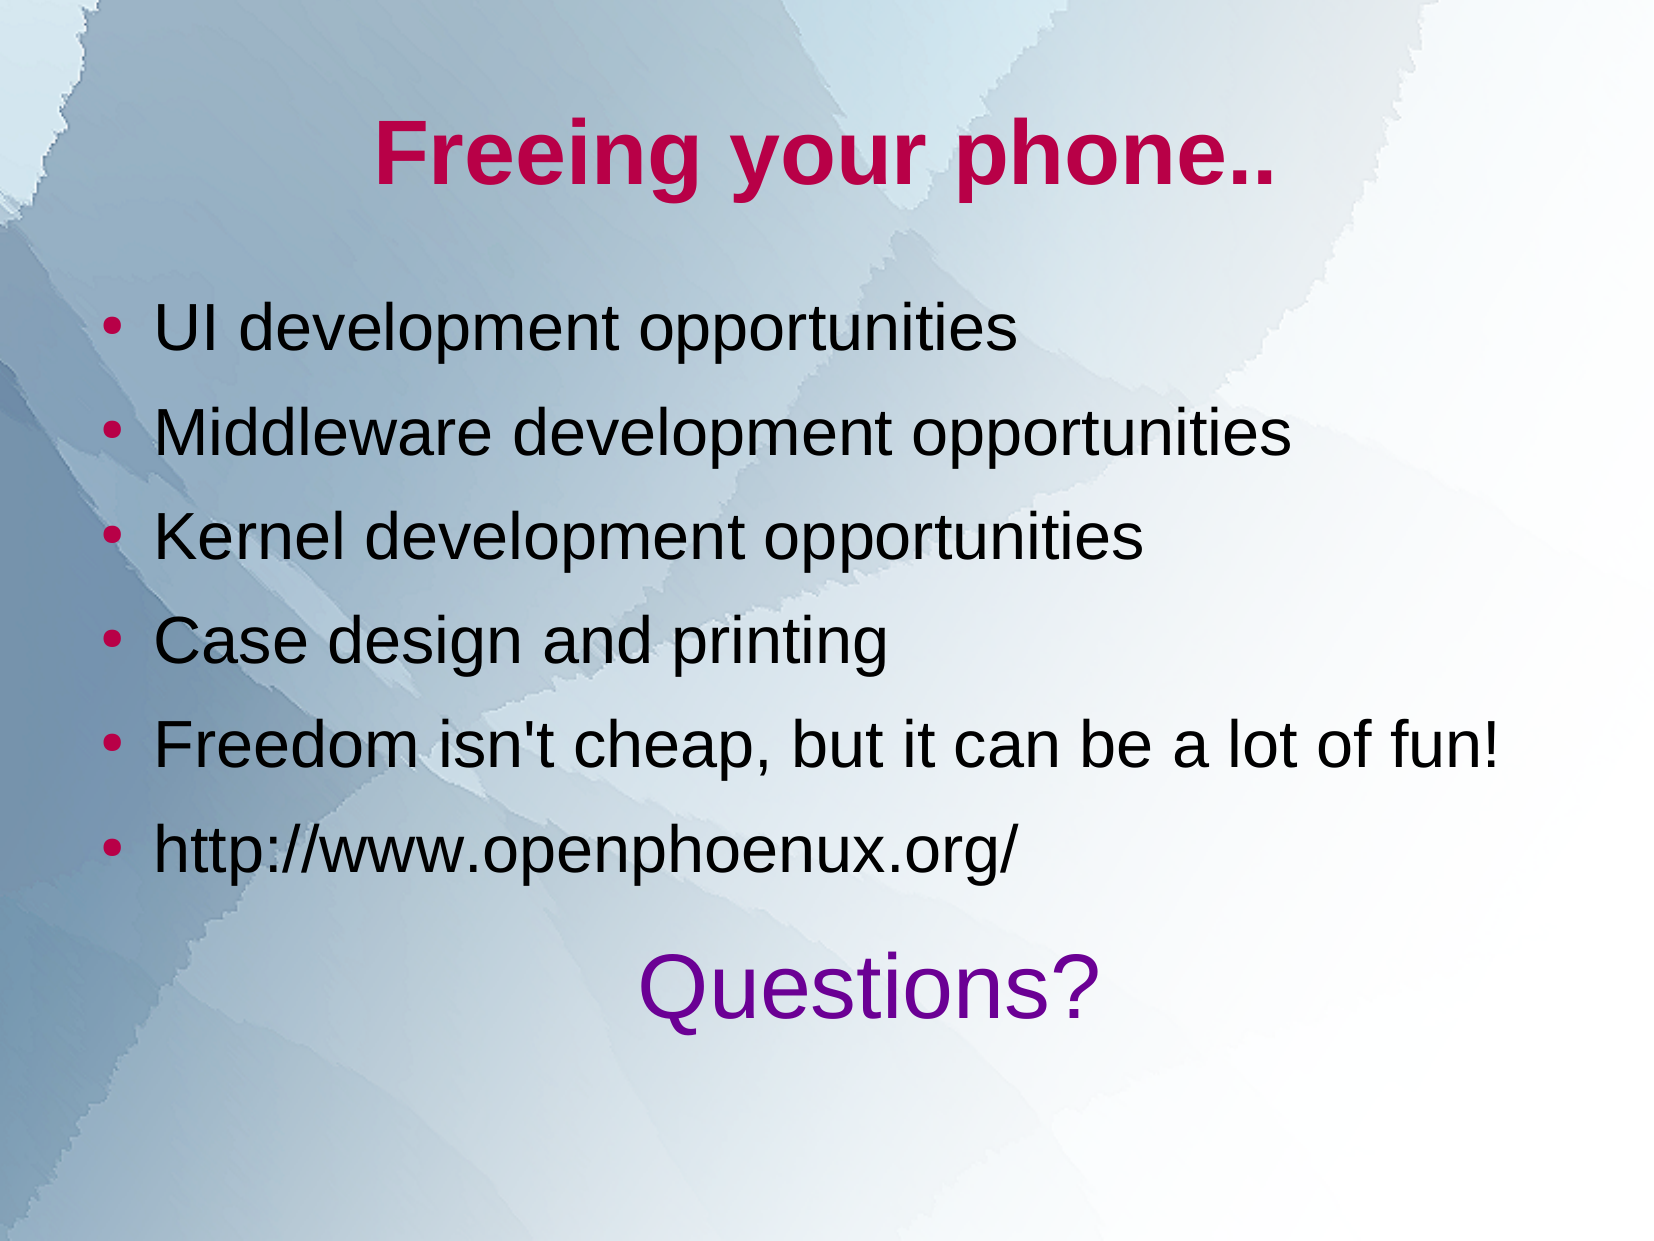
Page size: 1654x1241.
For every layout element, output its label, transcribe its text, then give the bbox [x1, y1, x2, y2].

list UI development opportunities Middleware development opportunities Kernel development opportunities Case design and printing Freedom isn't cheap, but it can be a lot of fun! http://www.openphoenux.org/ [82, 290, 1571, 1010]
picture [0, 0, 1654, 1241]
text_box Questions? [255, 935, 1411, 1039]
title Freeing your phone.. [82, 49, 1571, 257]
